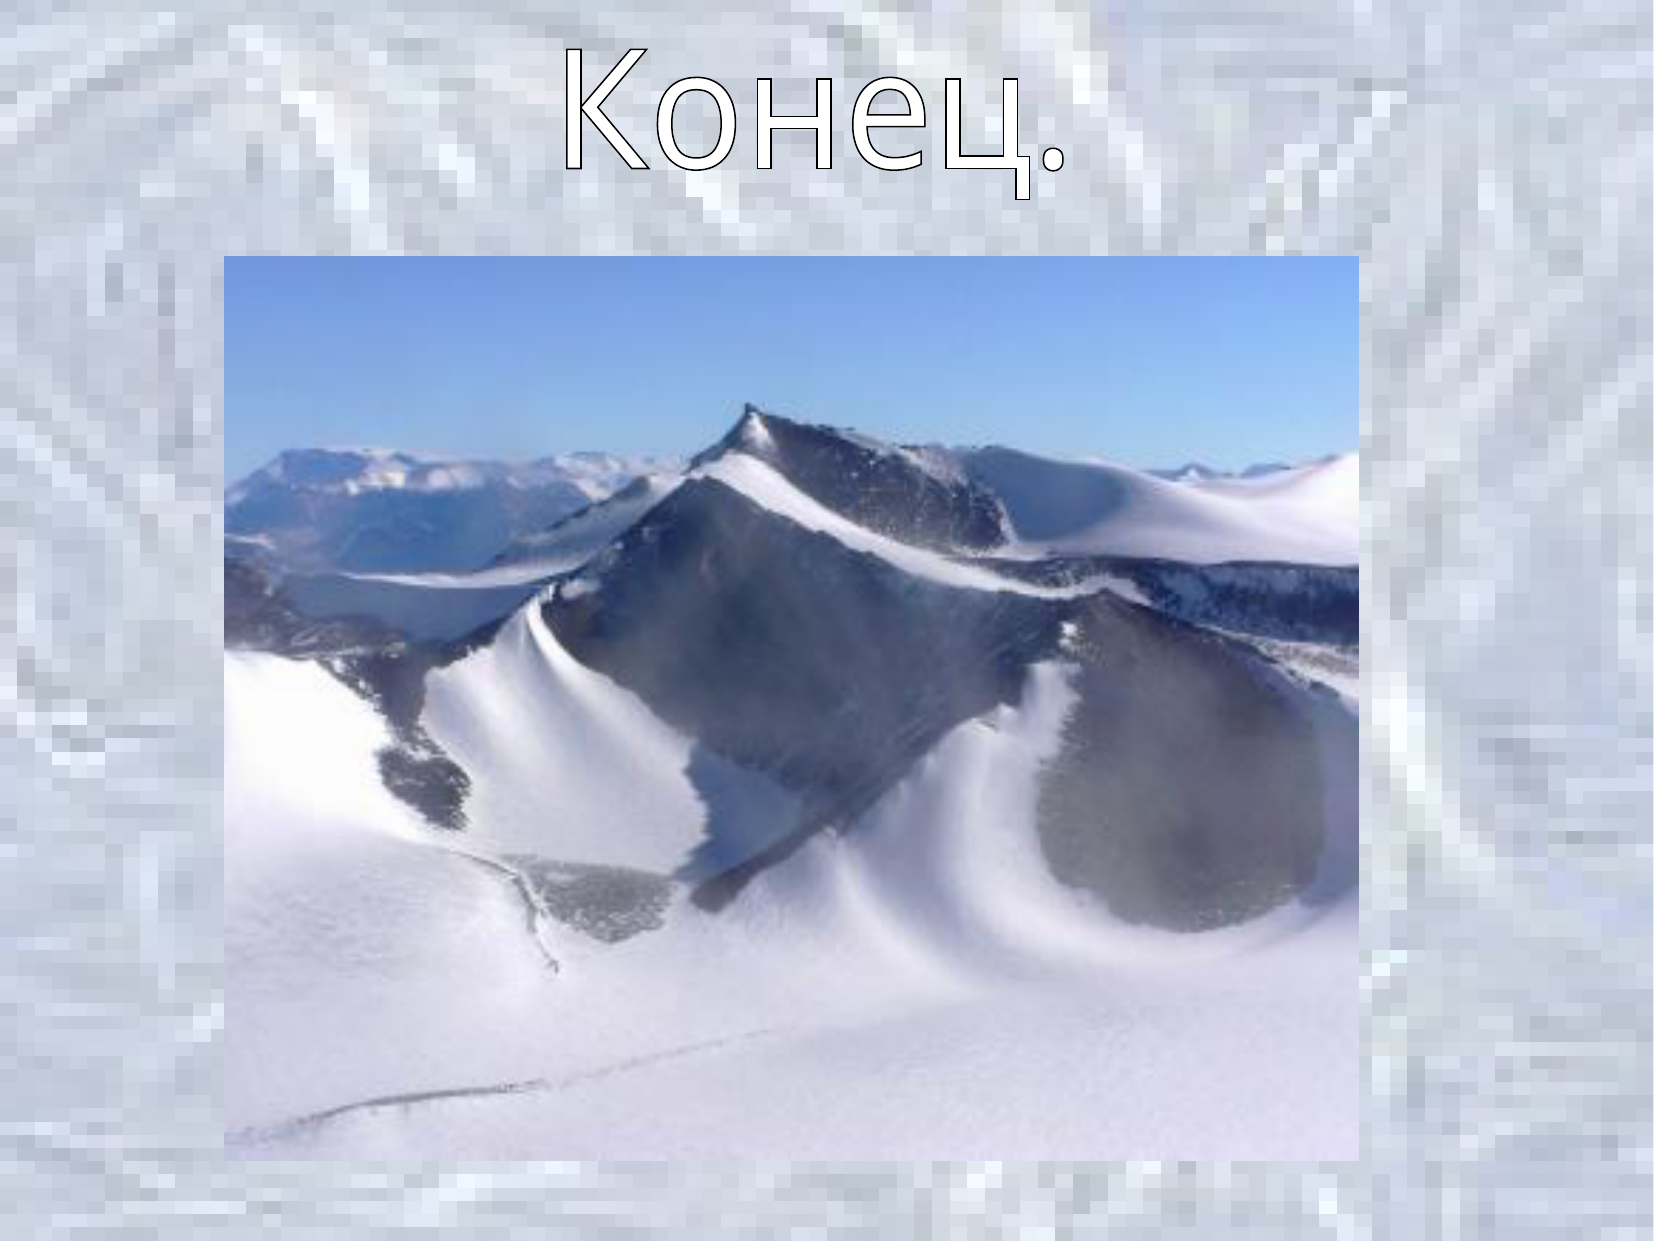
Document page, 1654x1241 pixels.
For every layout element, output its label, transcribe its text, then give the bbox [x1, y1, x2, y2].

text_box Конец. [852, 77, 925, 171]
text_box Конец. [657, 77, 736, 171]
text_box Конец. [566, 49, 649, 169]
text_box Конец. [1043, 148, 1063, 171]
text_box Конец. [757, 79, 831, 169]
text_box Конец. [946, 79, 1030, 200]
picture [0, 0, 1654, 1241]
